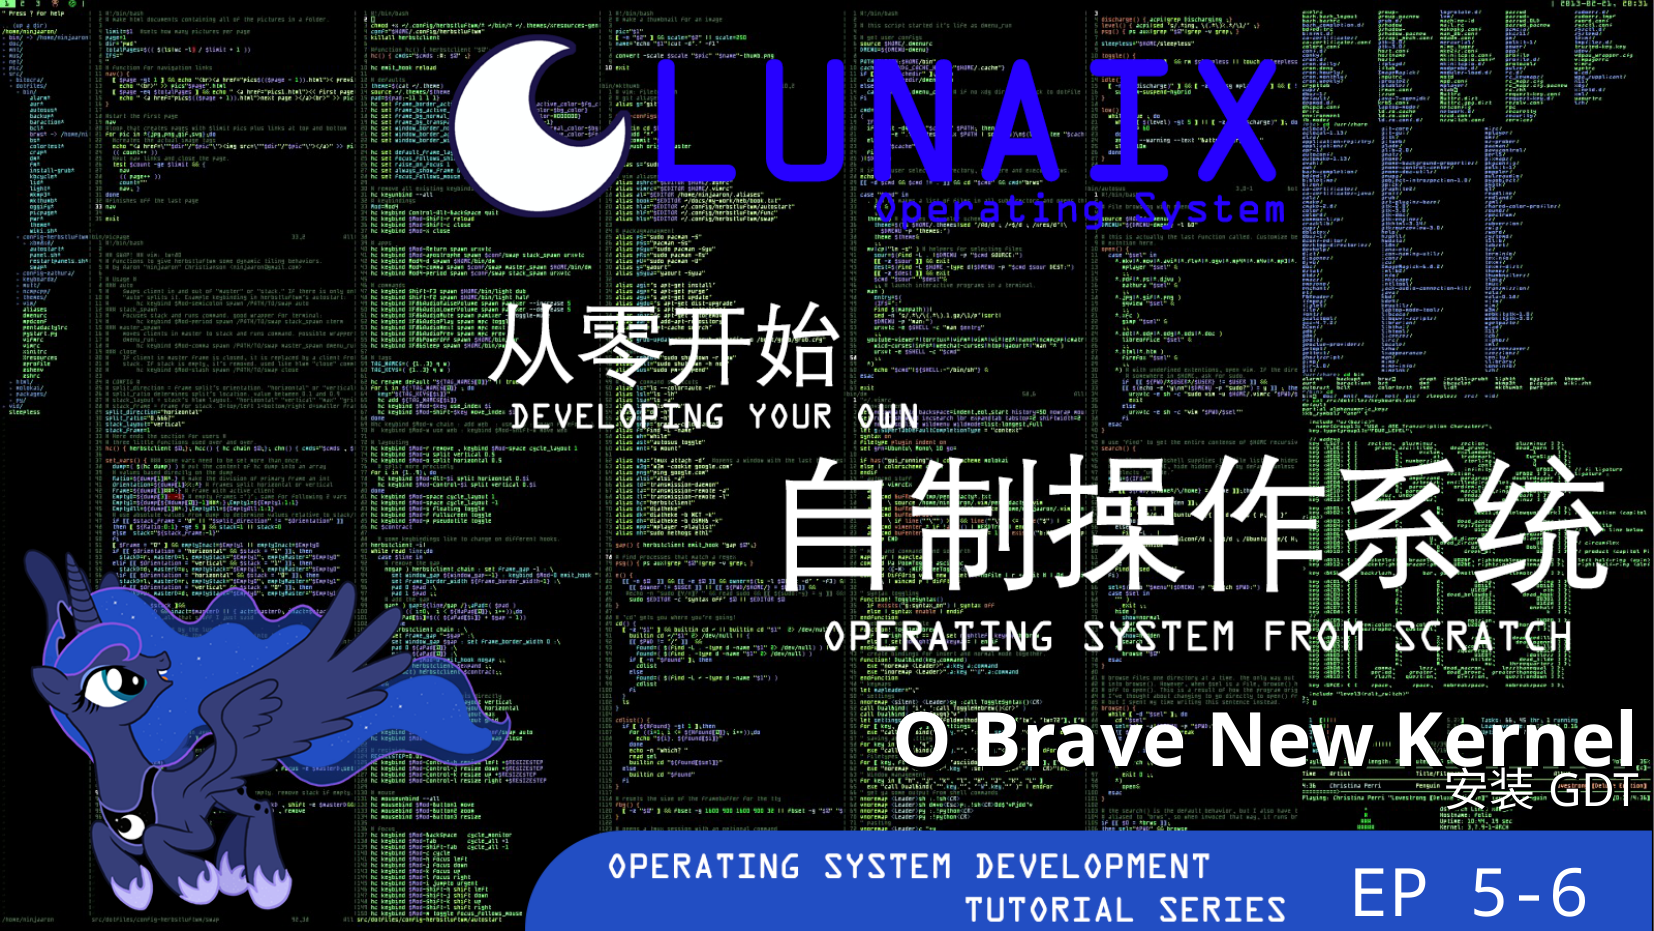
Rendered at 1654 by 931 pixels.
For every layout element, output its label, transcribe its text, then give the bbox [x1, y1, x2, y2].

picture [0, 0, 1654, 931]
text_box 安装GDT [1122, 745, 1654, 827]
text_box EP 5-6 [1334, 837, 1654, 931]
text_box O Brave New Kernel [578, 679, 1654, 763]
